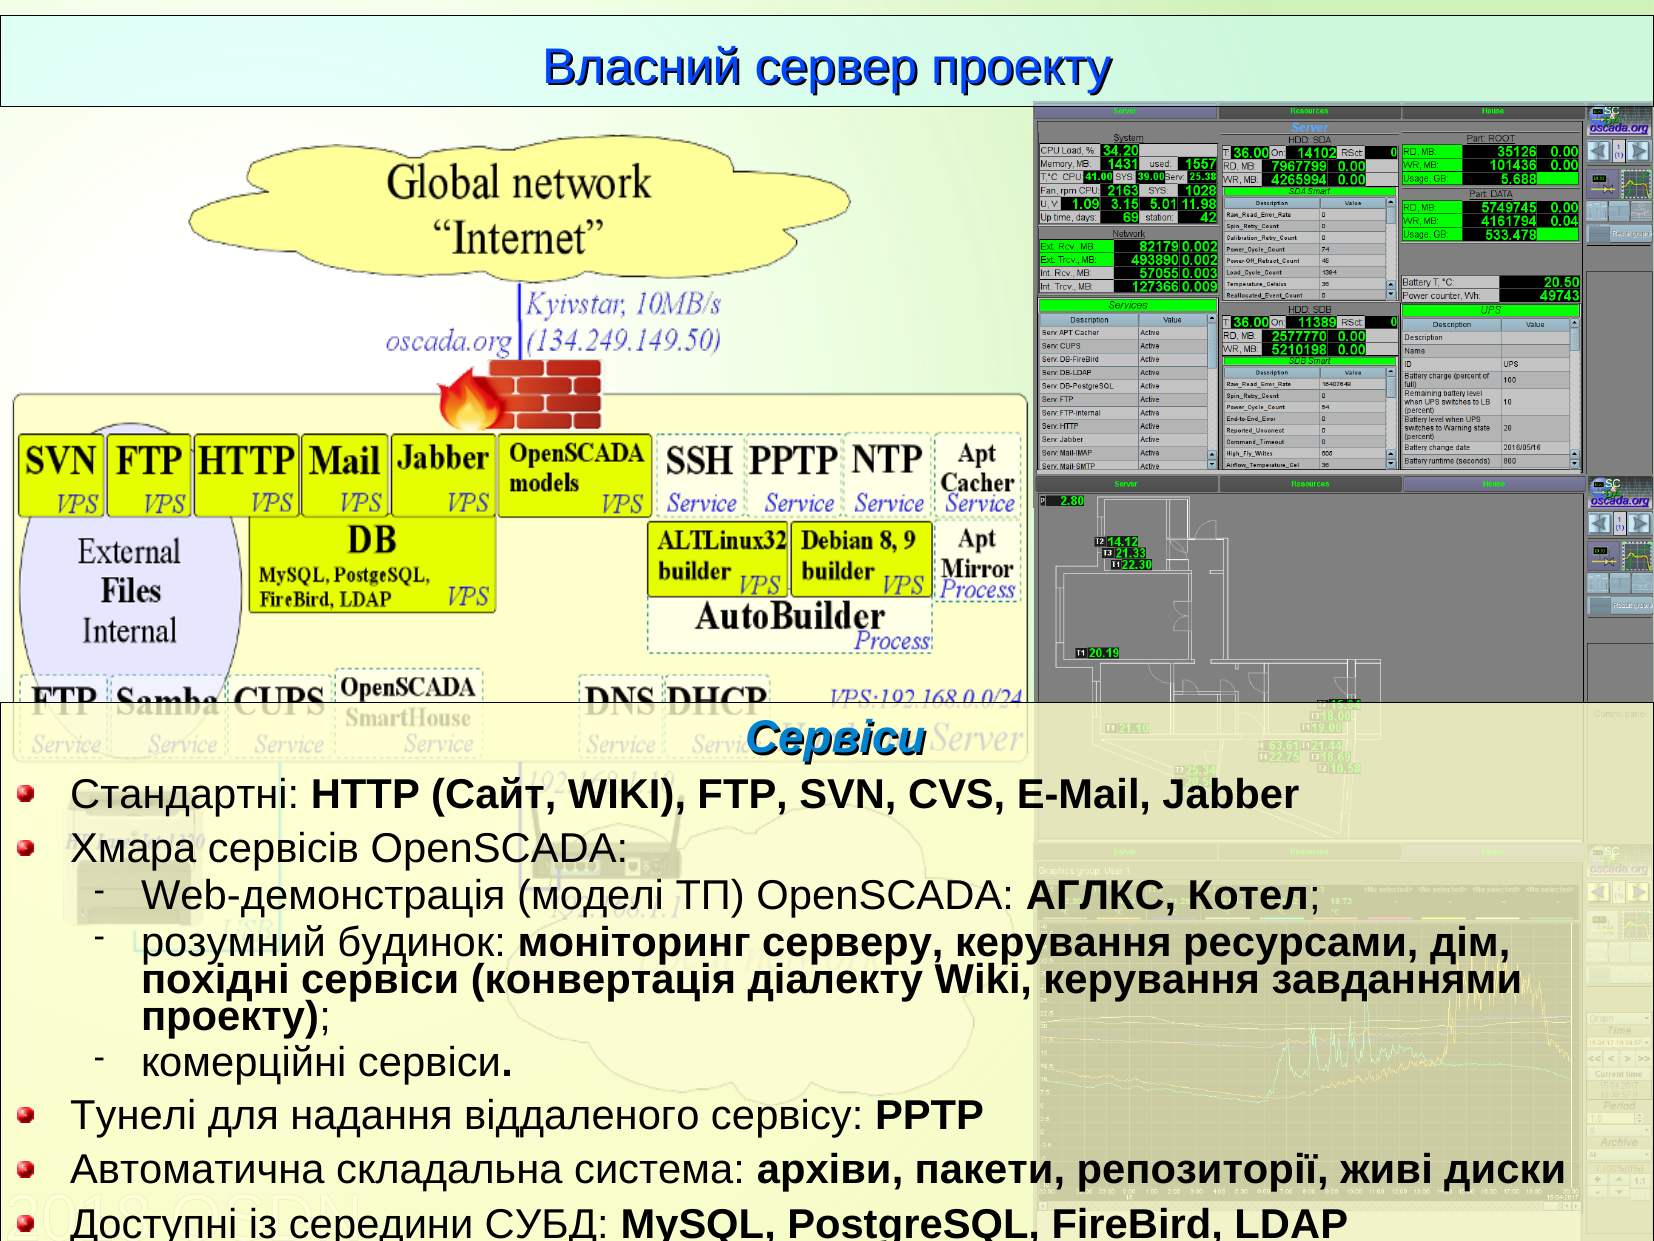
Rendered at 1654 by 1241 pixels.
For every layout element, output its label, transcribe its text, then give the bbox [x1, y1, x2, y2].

title Власний сервер проекту [0, 15, 1654, 107]
list Сервіси Стандартні: HTTP (Сайт, WIKI), FTP, SVN, CVS, E-Mail, Jabber Хмара сервісів OpenSCADA: Web-демонстрація (моделі ТП) OpenSCADA: АГЛКС, Котел; розумний будинок: моніторинг серверу, керування ресурсами, дім, похідні сервіси (конвертація діалекту Wiki, керування завданнями проекту); комерційні сервіси. Тунелі для надання віддаленого сервісу: PPTP Автоматична складальна система: архіви, пакети, репозиторії, живі диски Доступні із середини СУБД: MySQL, PostgreSQL, FireBird, LDAP [0, 702, 1654, 1239]
picture [0, 107, 1654, 702]
